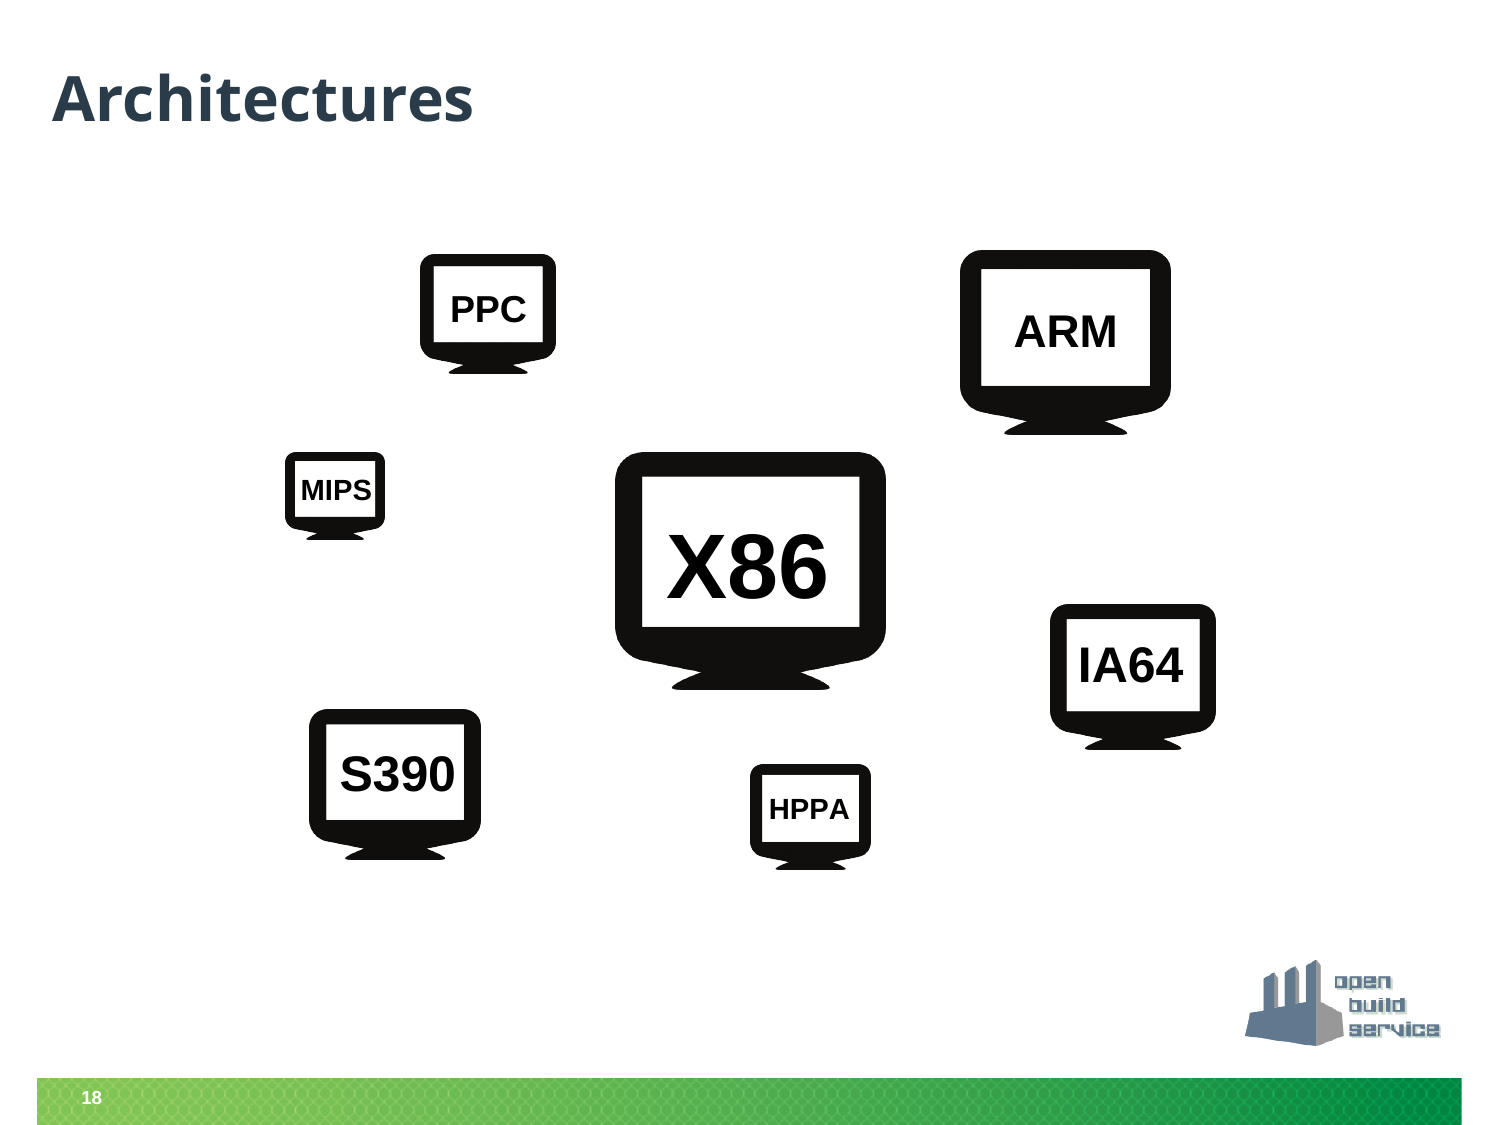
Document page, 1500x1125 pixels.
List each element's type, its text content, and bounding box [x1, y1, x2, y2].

picture [750, 764, 871, 871]
picture [1050, 604, 1216, 751]
picture [309, 709, 481, 860]
picture [420, 254, 556, 374]
title Architectures [37, 51, 1388, 209]
picture [285, 452, 385, 540]
picture [37, 1078, 1462, 1125]
picture [1245, 960, 1441, 1046]
picture [960, 250, 1171, 436]
picture [615, 452, 886, 691]
